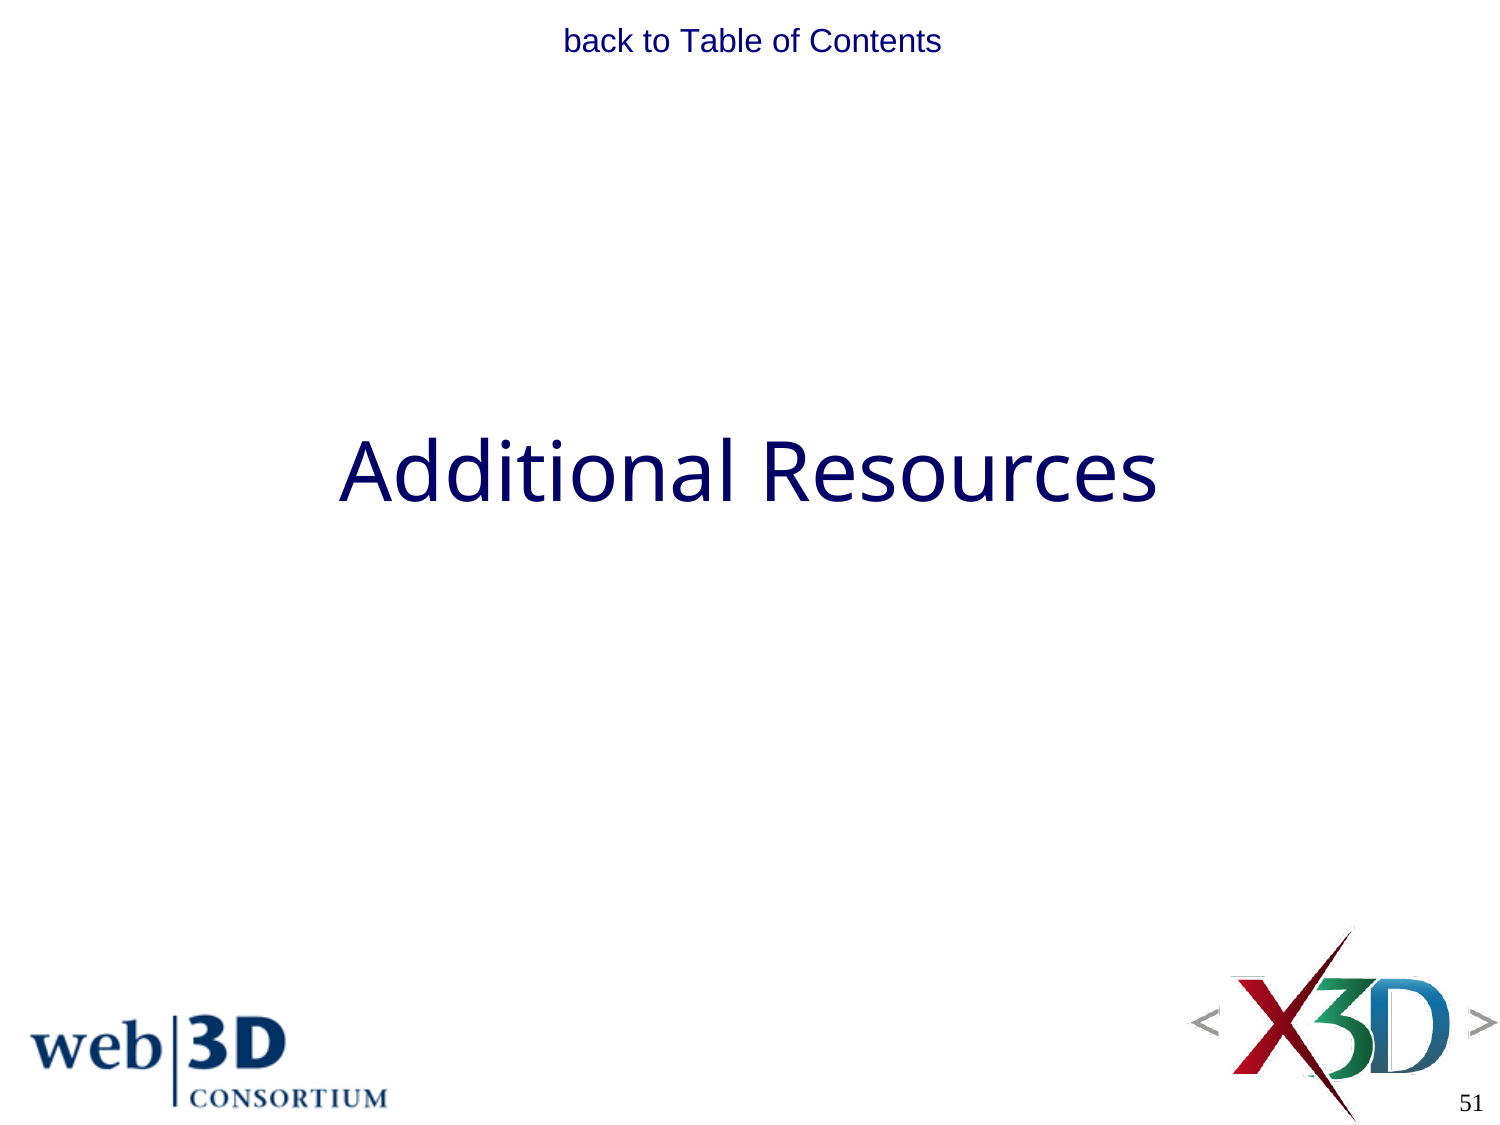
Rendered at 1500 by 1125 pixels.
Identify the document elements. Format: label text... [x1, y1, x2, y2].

title Additional Resources [112, 374, 1388, 563]
picture [1187, 926, 1500, 1125]
text_box back to Table of Contents [548, 14, 958, 68]
picture [12, 998, 413, 1118]
